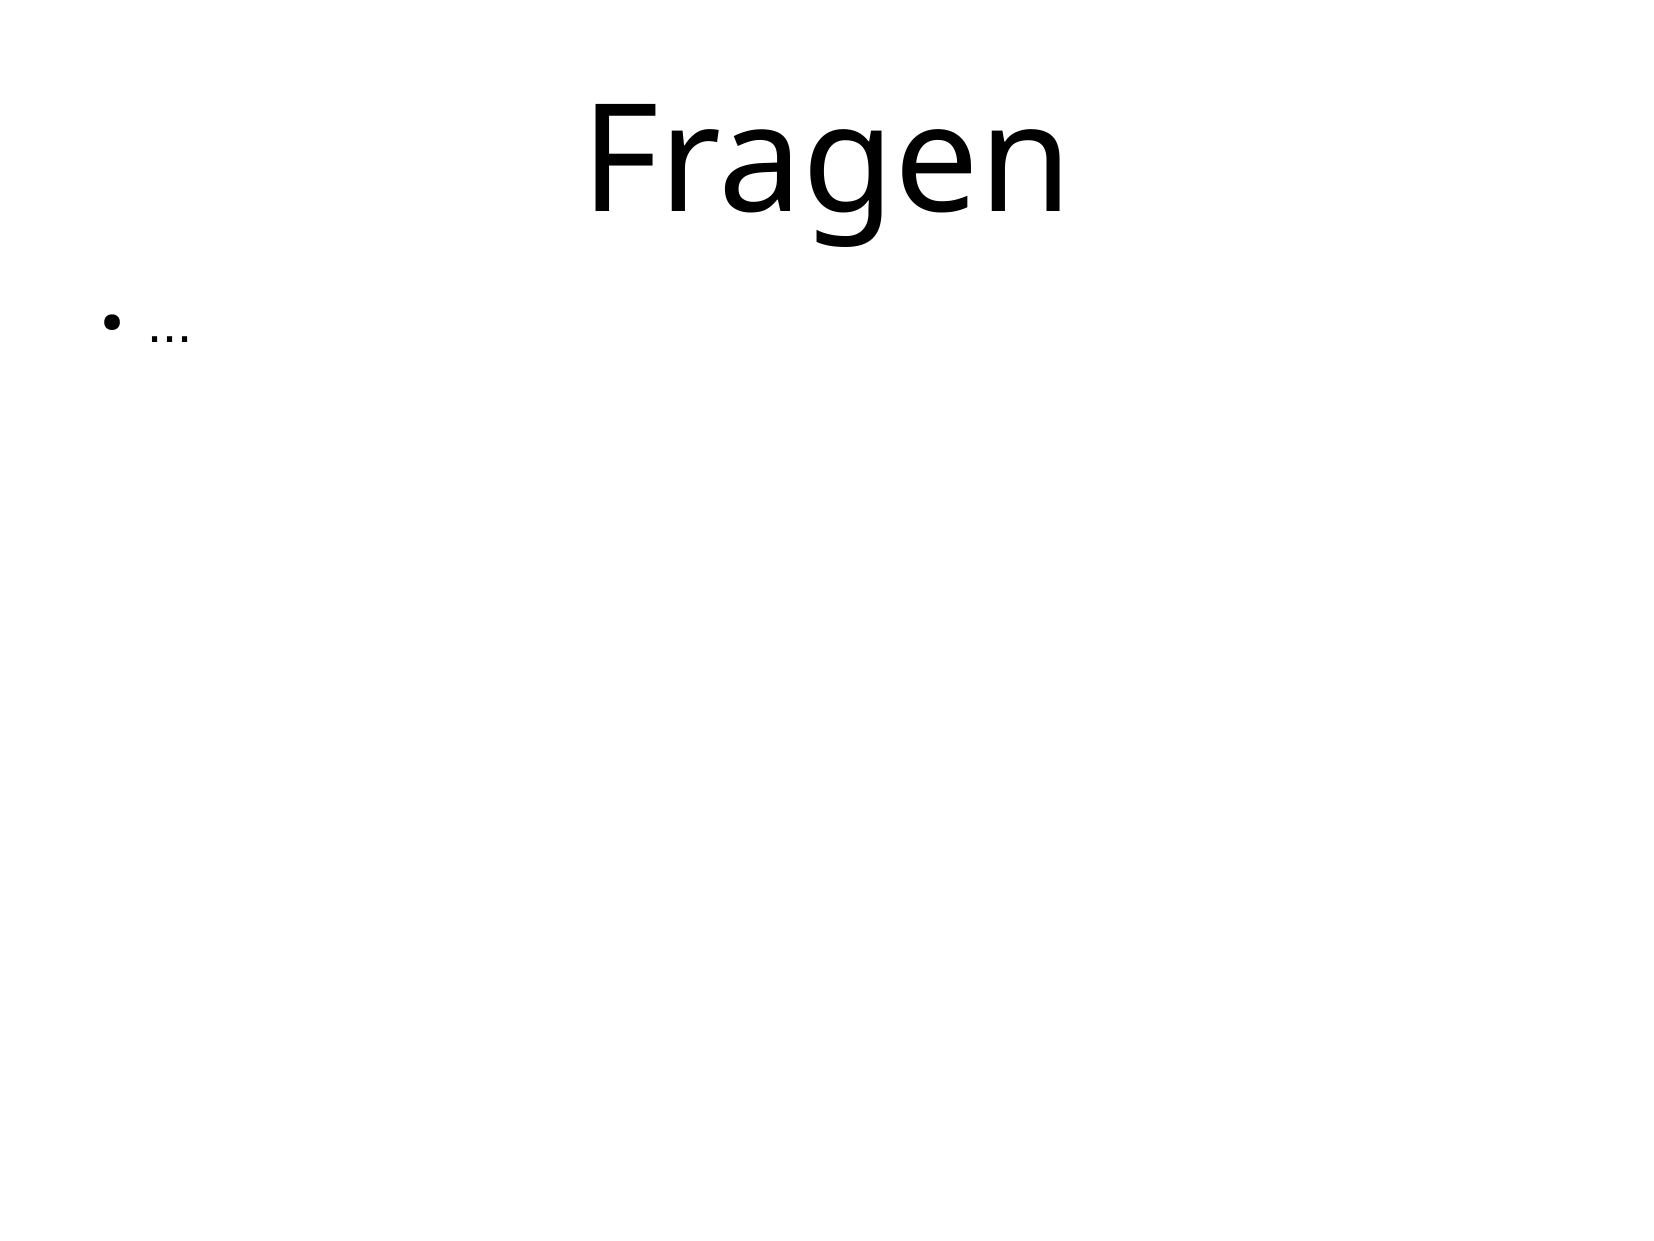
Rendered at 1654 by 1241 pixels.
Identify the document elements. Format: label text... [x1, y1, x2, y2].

title Fragen [82, 49, 1571, 257]
subtitle ... [76, 293, 1565, 355]
